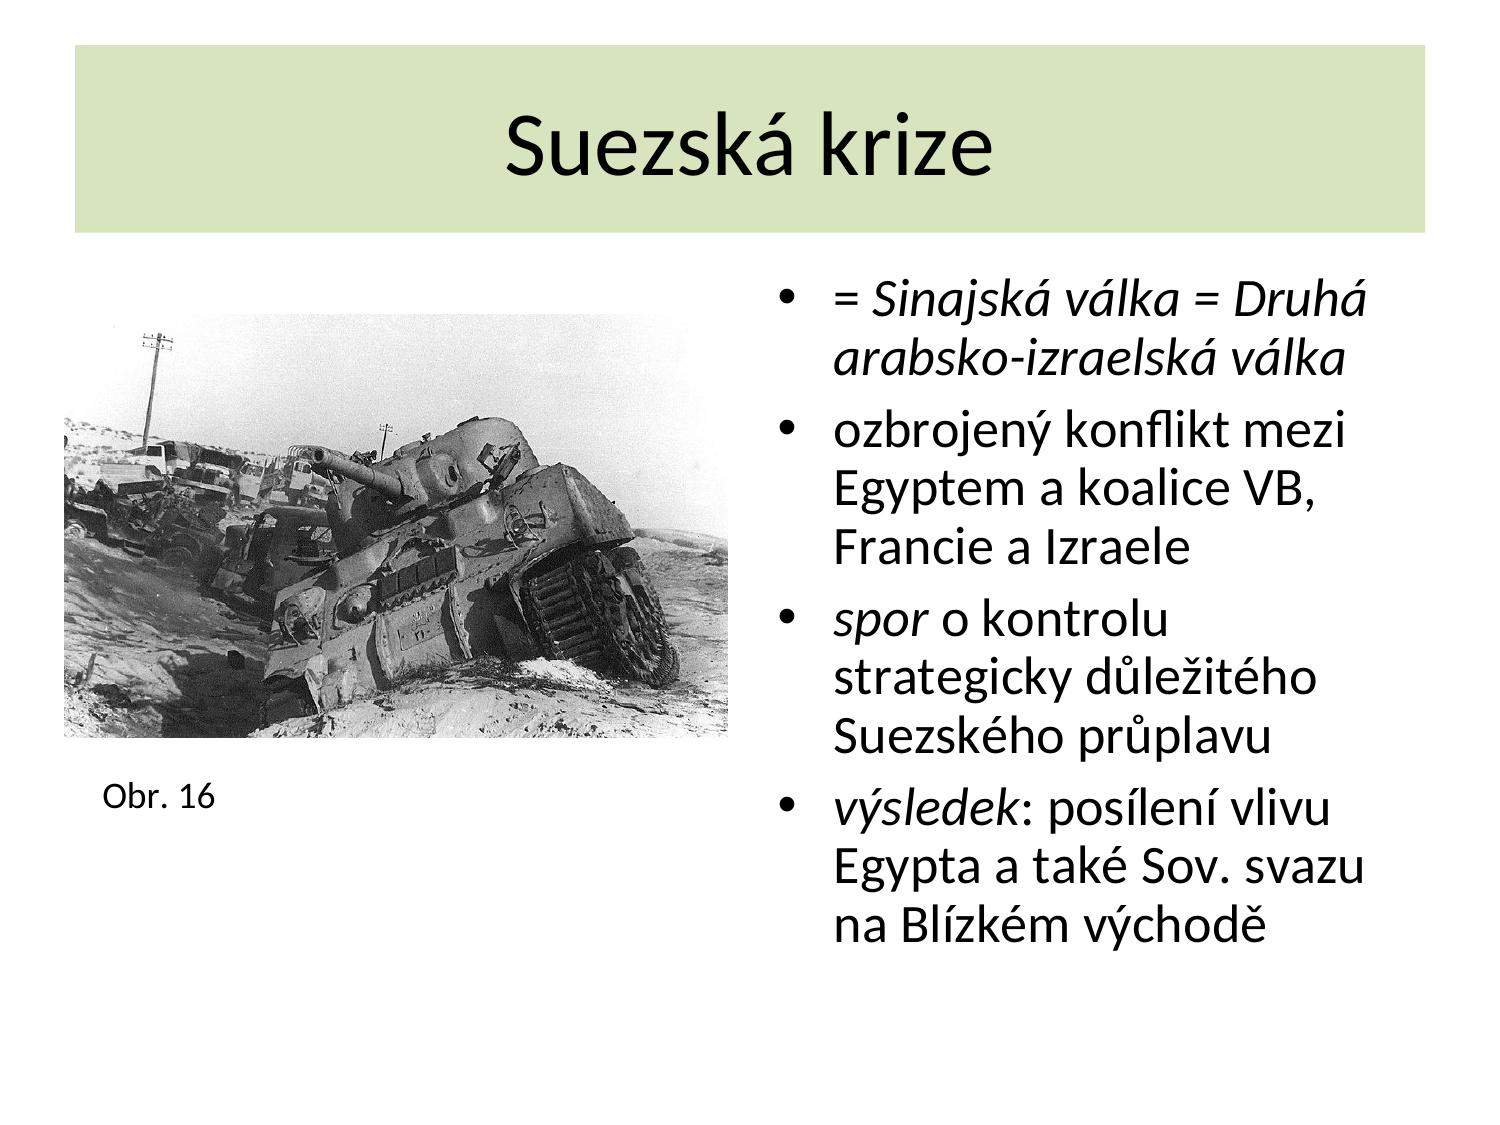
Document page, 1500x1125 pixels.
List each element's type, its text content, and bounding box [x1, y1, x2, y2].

text_box [64, 314, 728, 738]
title Suezská krize [75, 45, 1426, 233]
list = Sinajská válka = Druhá arabsko-izraelská válka ozbrojený konflikt mezi Egyptem a koalice VB, Francie a Izraele spor o kontrolu strategicky důležitého Suezského průplavu výsledek: posílení vlivu Egypta a také Sov. svazu na Blízkém východě [762, 262, 1426, 1006]
text_box Obr. 16 [87, 763, 231, 869]
